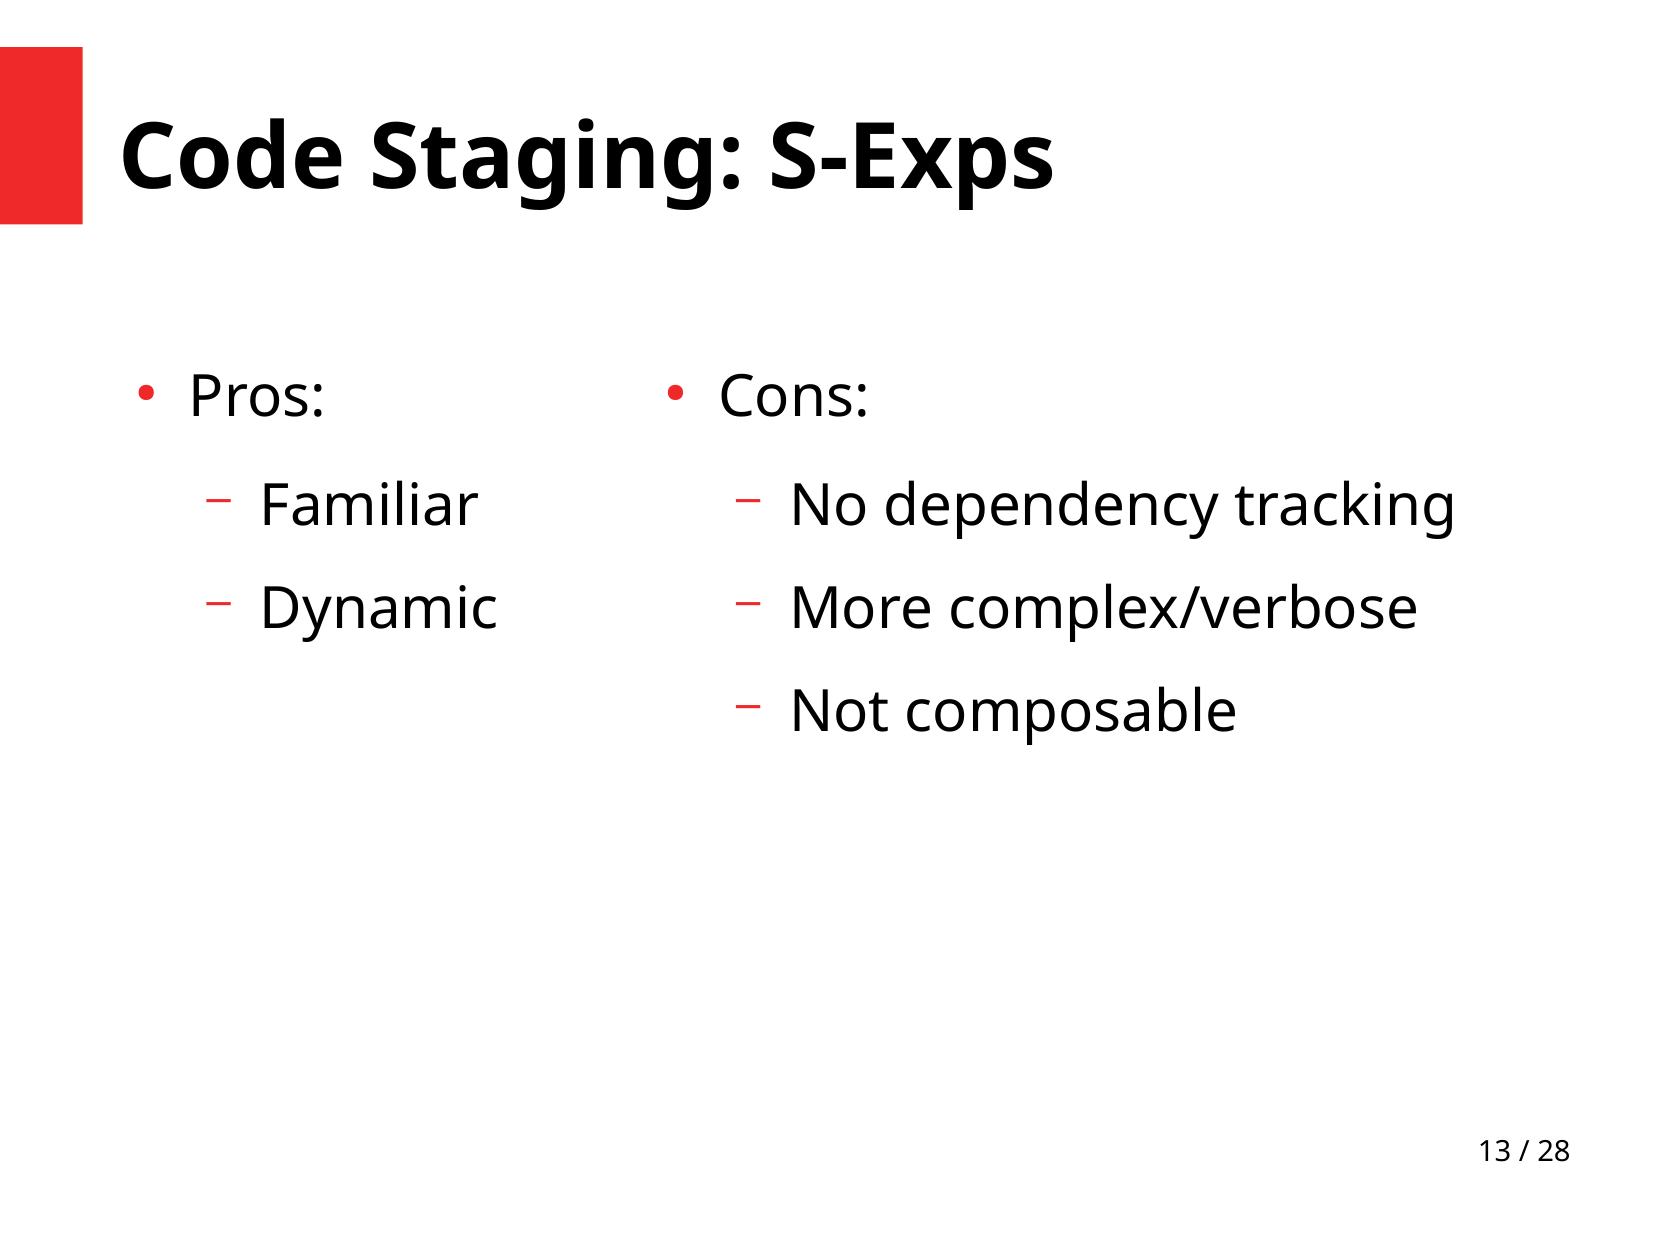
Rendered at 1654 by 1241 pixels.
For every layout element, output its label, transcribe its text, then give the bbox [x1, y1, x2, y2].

list Cons: No dependency tracking More complex/verbose Not composable [647, 354, 1506, 1074]
list Pros: Familiar Dynamic [118, 354, 647, 1074]
title Code Staging: S-Exps [118, 45, 1571, 260]
